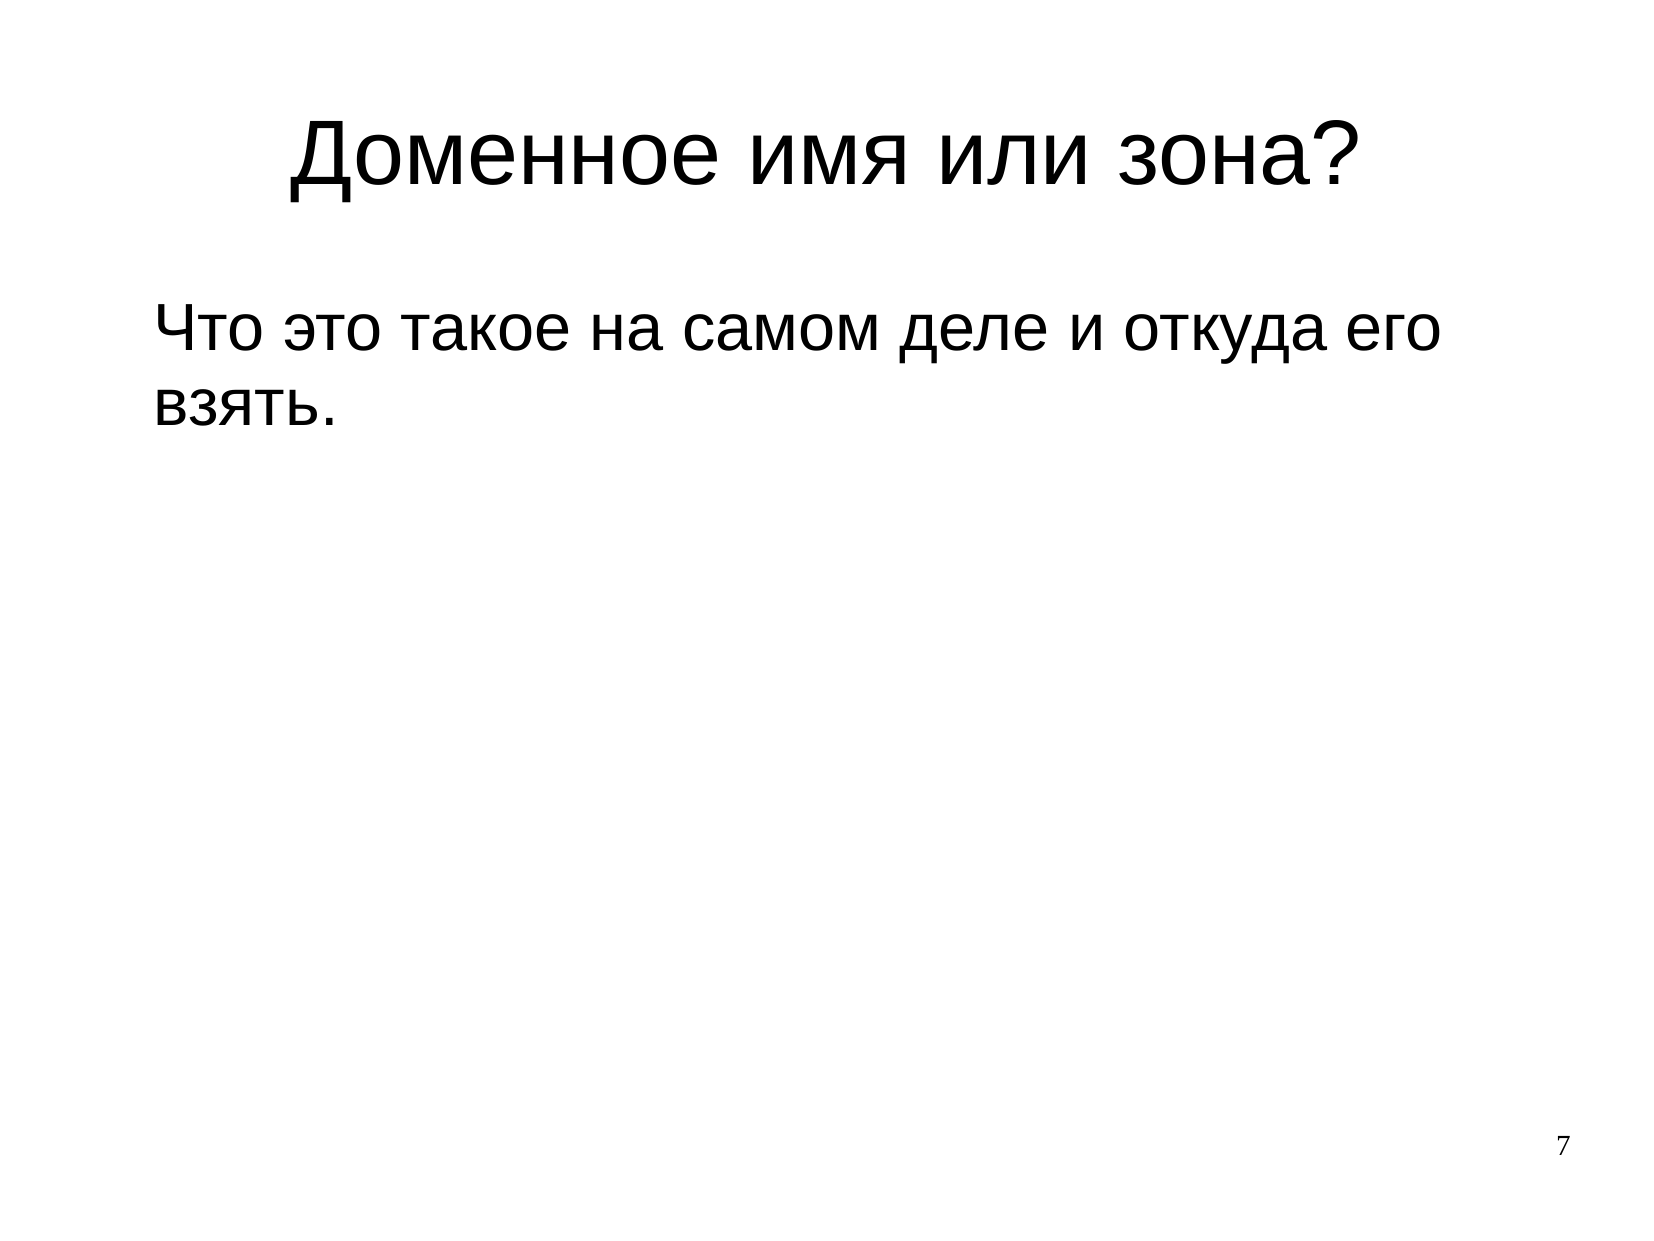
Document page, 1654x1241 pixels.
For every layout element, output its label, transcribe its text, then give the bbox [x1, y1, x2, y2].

list Что это такое на самом деле и откуда его взять. [82, 290, 1571, 1109]
title Доменное имя или зона? [82, 49, 1571, 257]
